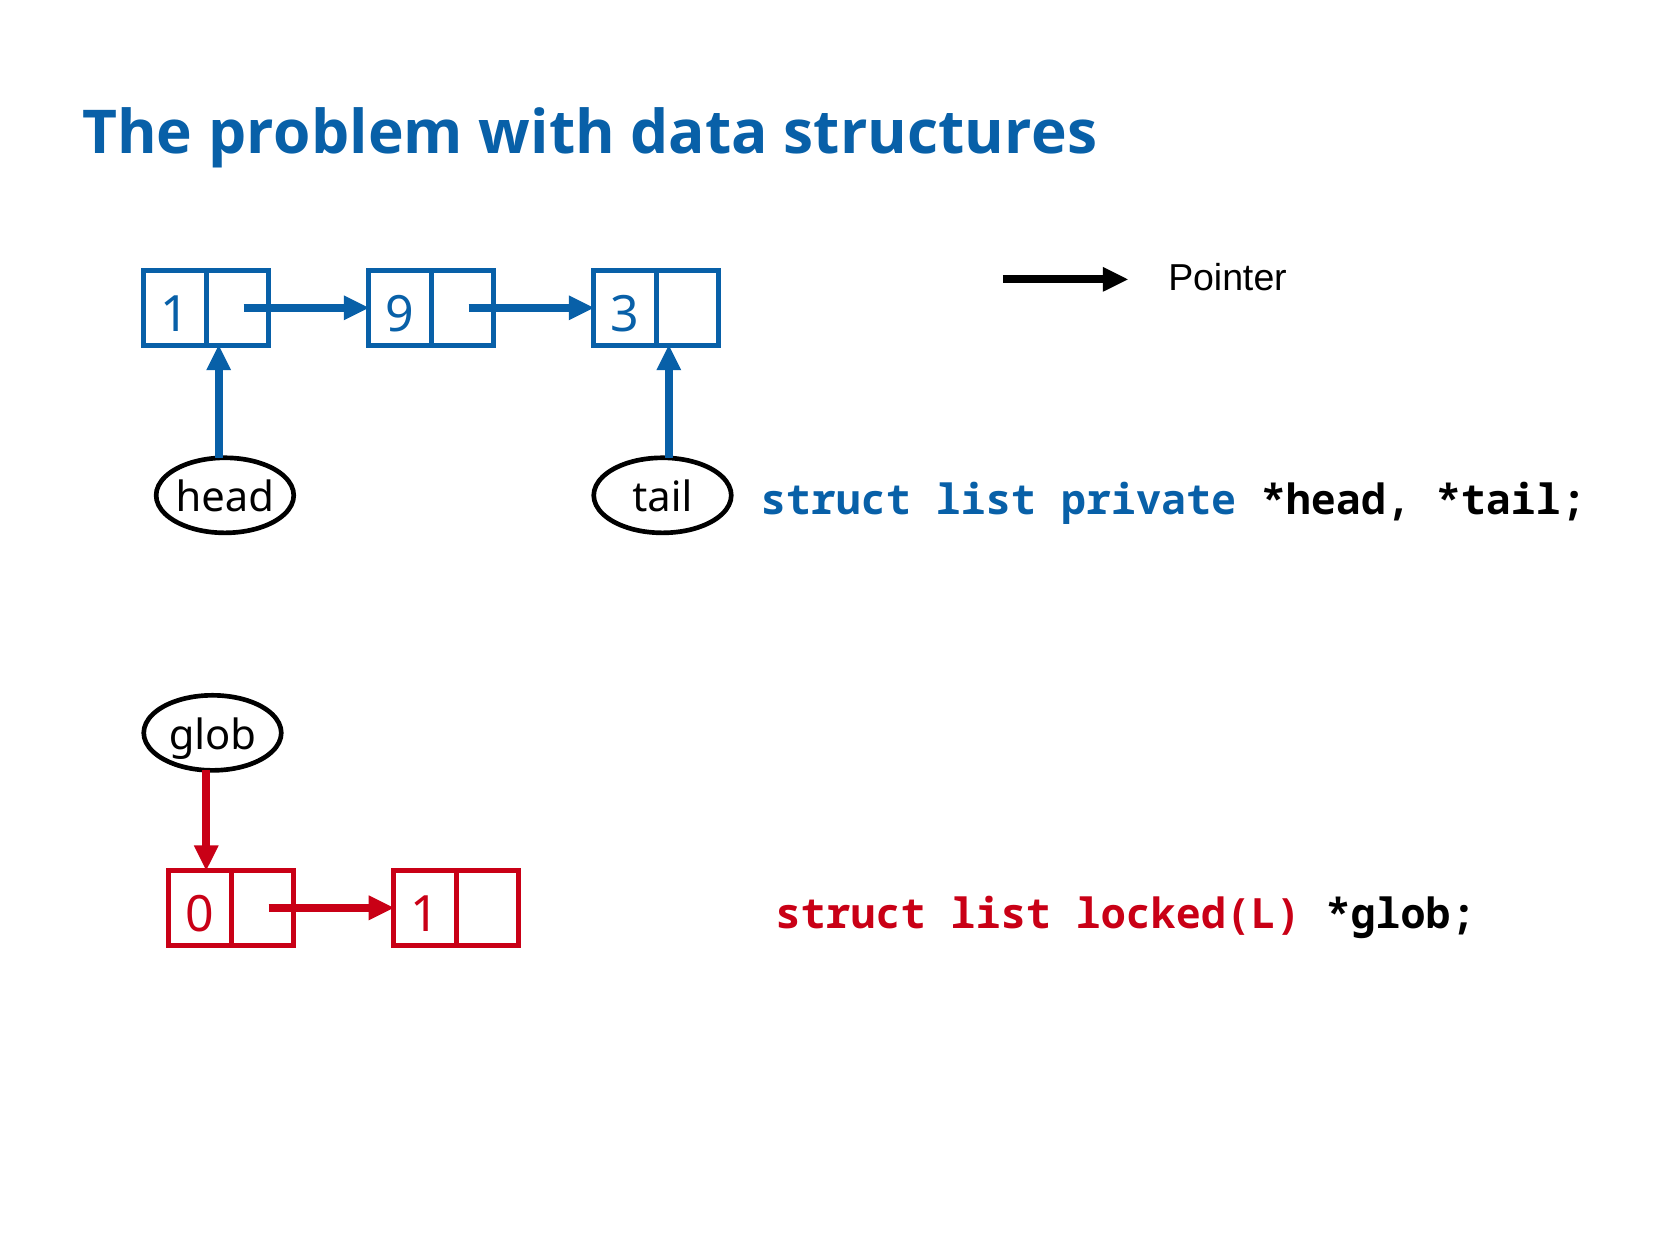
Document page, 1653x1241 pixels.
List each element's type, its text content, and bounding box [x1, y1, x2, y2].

text_box 1 [395, 870, 454, 954]
text_box struct list locked(L) *glob; [760, 876, 1491, 942]
text_box tail [593, 457, 732, 533]
text_box struct list private *head, *tail; [745, 461, 1615, 527]
title The problem with data structures [82, 49, 1572, 211]
text_box 9 [370, 270, 429, 354]
text_box 0 [170, 870, 229, 954]
text_box 3 [595, 270, 654, 354]
text_box 1 [145, 270, 204, 354]
text_box head [156, 457, 294, 533]
text_box glob [143, 695, 282, 771]
text_box Pointer [1153, 248, 1302, 306]
